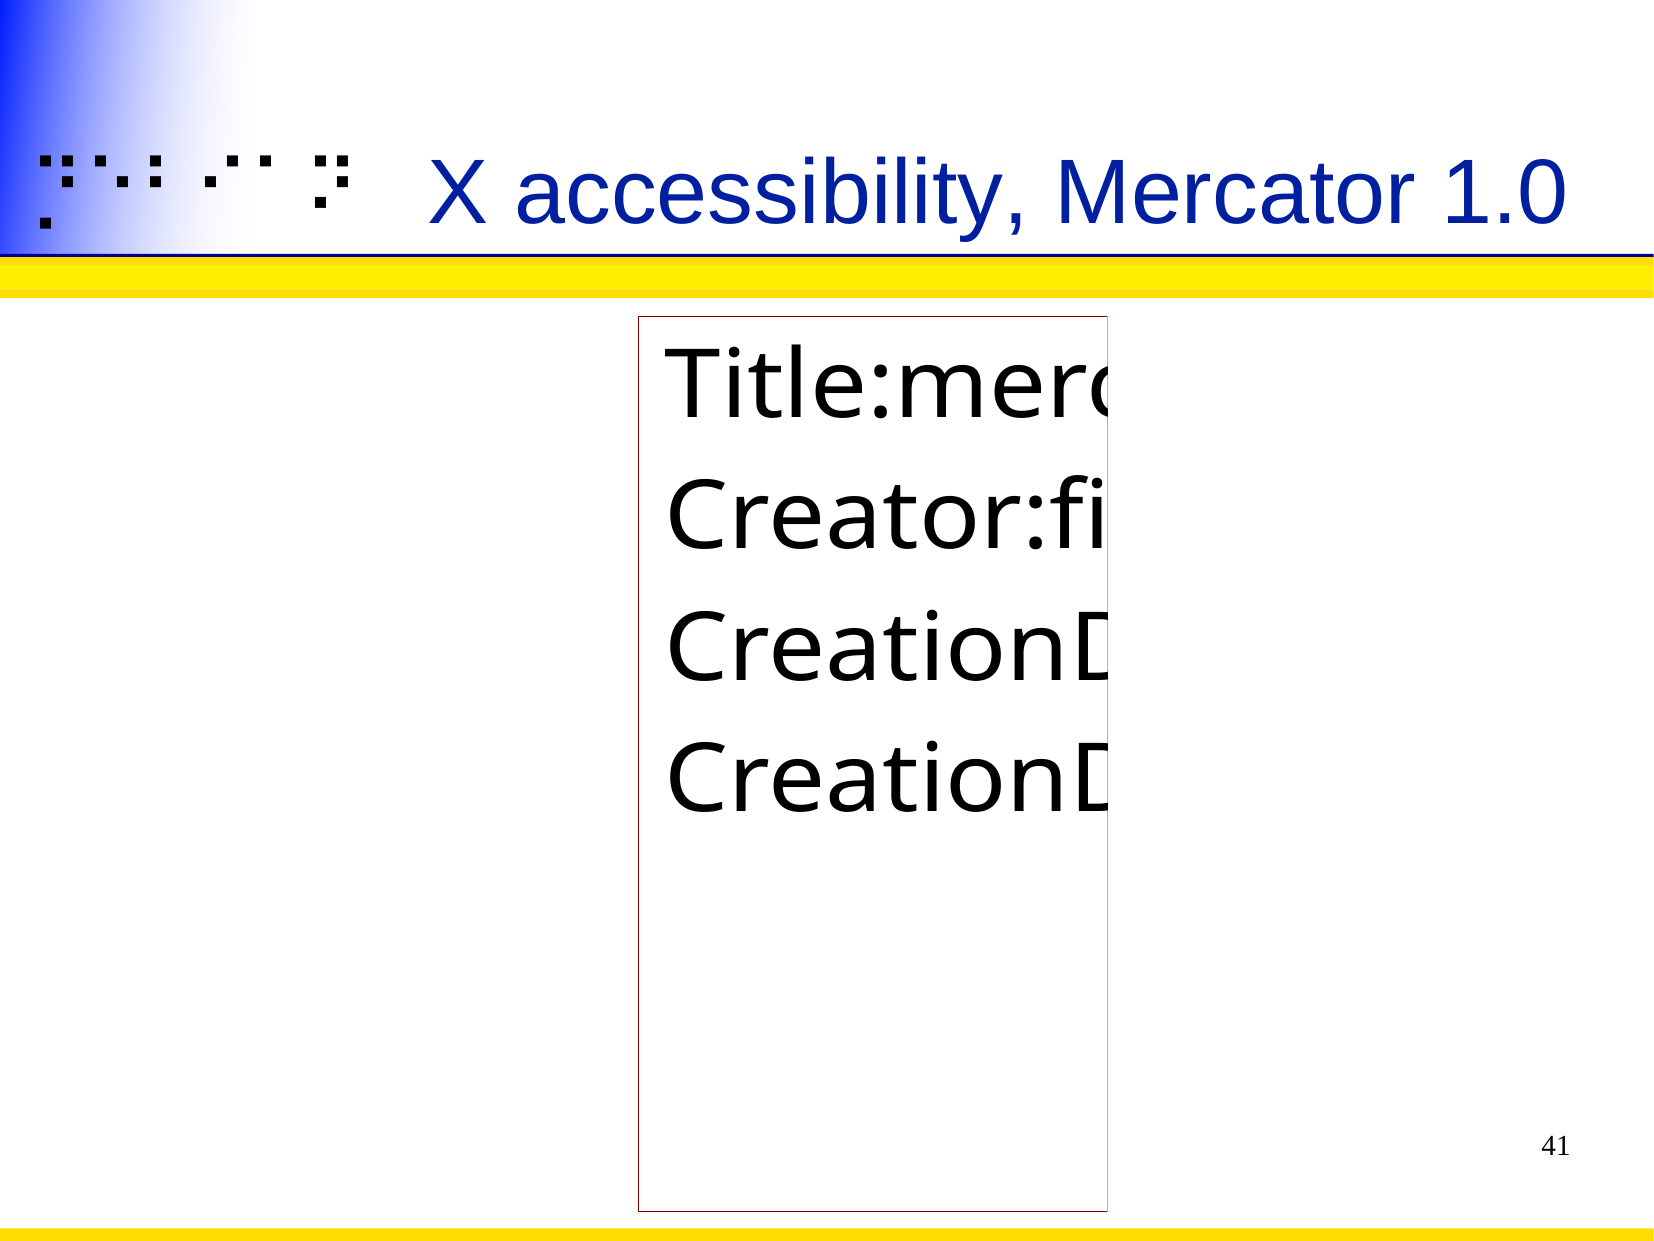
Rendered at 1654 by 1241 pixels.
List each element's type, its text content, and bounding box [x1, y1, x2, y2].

title X accessibility, Mercator 1.0 [372, 126, 1571, 257]
picture [631, 310, 1108, 1212]
